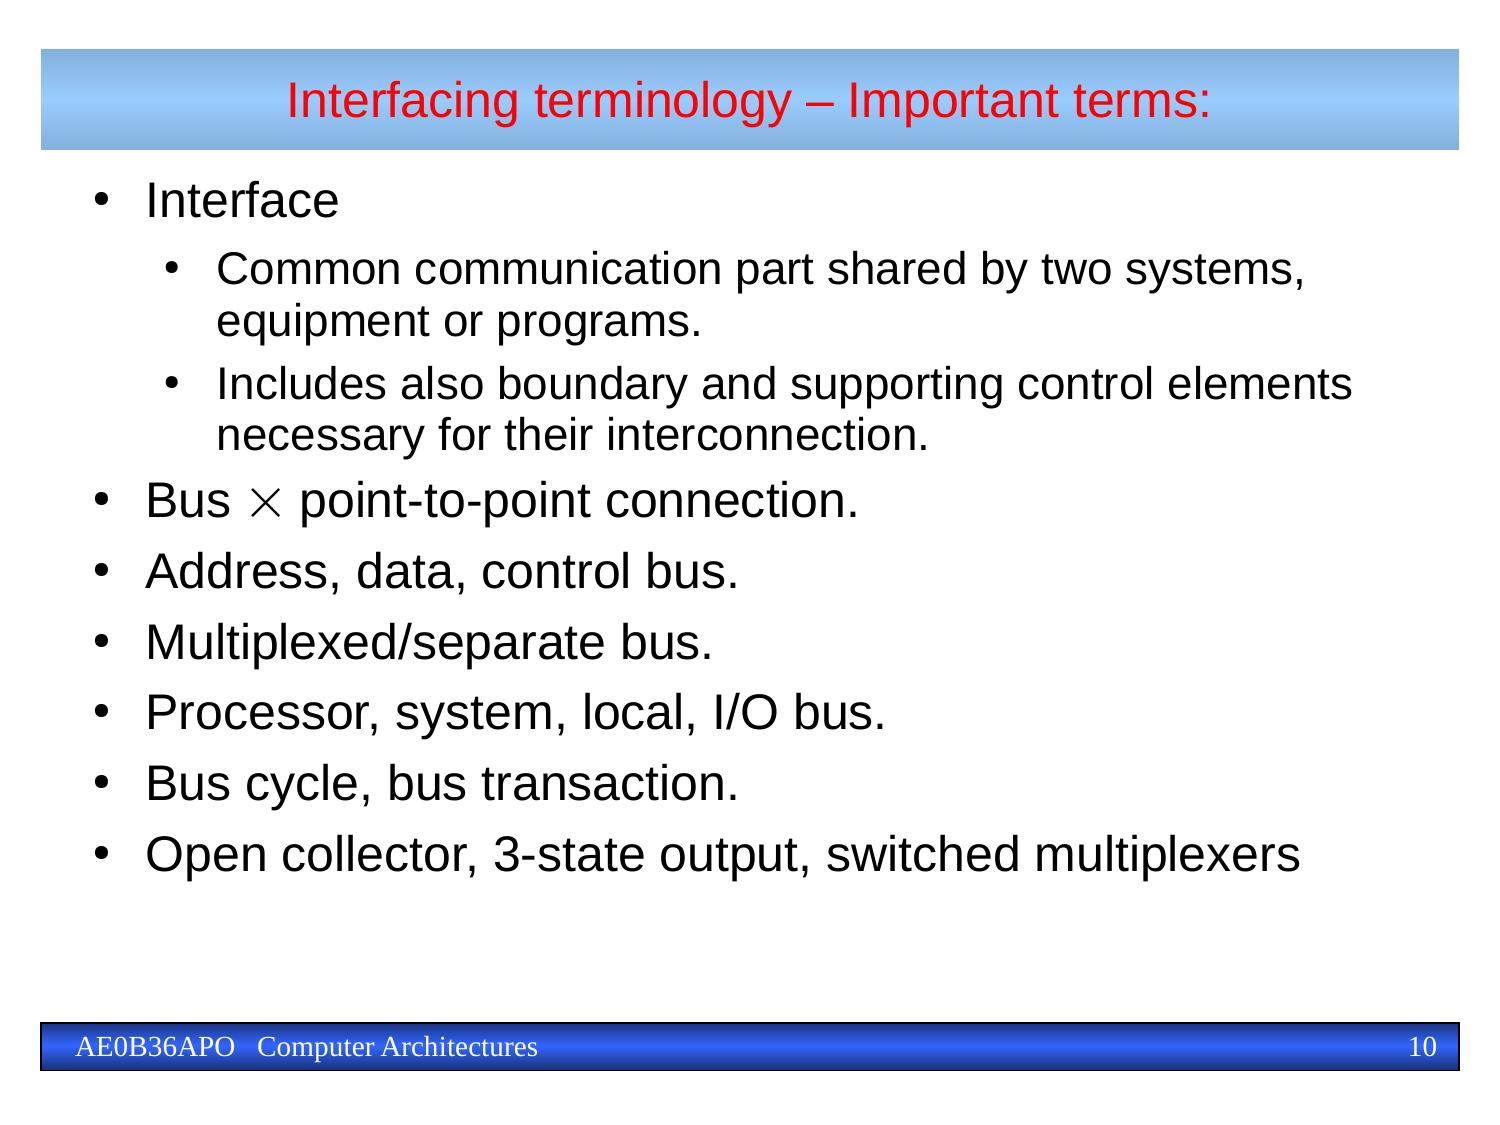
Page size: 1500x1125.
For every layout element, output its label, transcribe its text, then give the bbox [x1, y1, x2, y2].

title Interfacing terminology – Important terms: [41, 49, 1459, 150]
list Interface Common communication part shared by two systems, equipment or programs. Includes also boundary and supporting control elements necessary for their interconnection. Bus × point-to-point connection. Address, data, control bus. Multiplexed/separate bus. Processor, system, local, I/O bus. Bus cycle, bus transaction. Open collector, 3-state output, switched multiplexers [75, 172, 1426, 1013]
